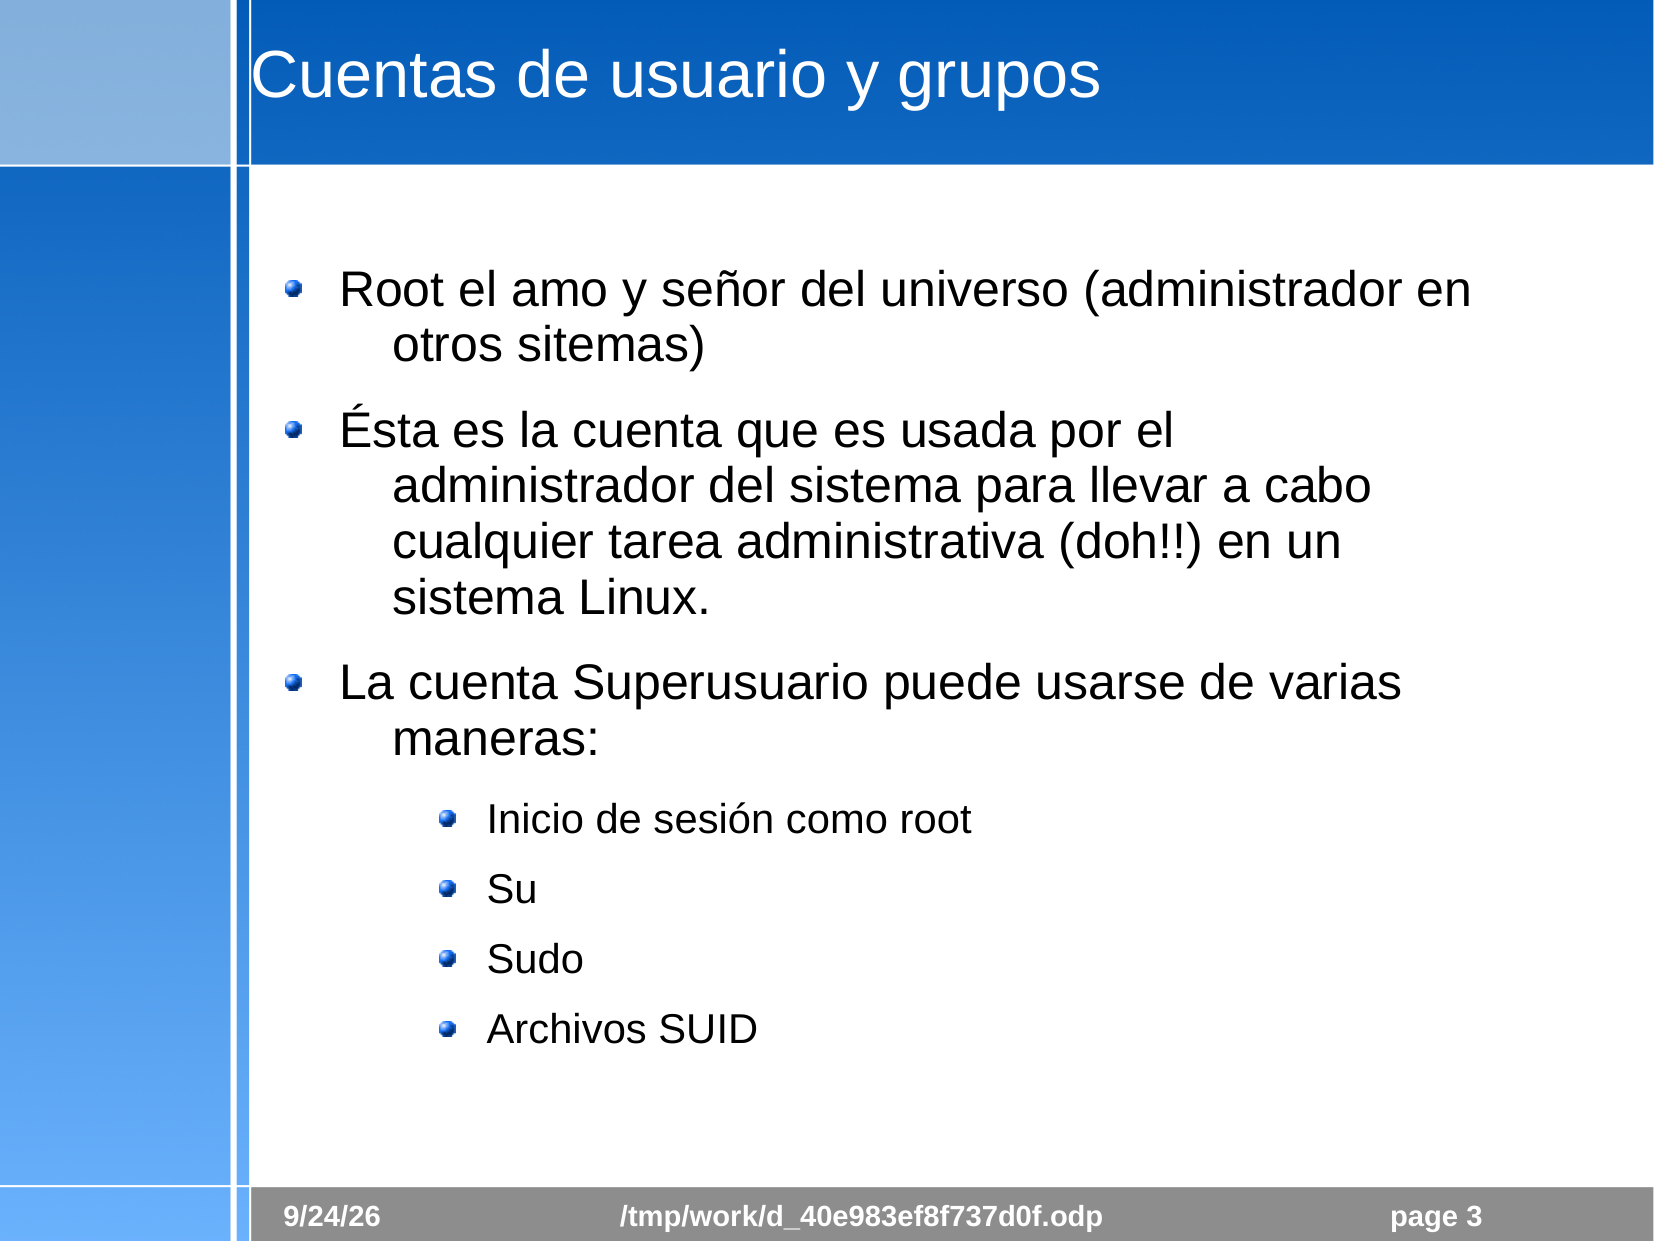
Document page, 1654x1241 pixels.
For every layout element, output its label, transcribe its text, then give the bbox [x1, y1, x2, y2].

picture [0, 0, 1654, 1241]
list Root el amo y señor del universo (administrador en otros sitemas) Ésta es la cuenta que es usada por el administrador del sistema para llevar a cabo cualquier tarea administrativa (doh!!) en un sistema Linux. La cuenta Superusuario puede usarse de varias maneras: Inicio de sesión como root Su Sudo Archivos SUID [250, 175, 1477, 1053]
title Cuentas de usuario y grupos [250, 19, 1477, 130]
